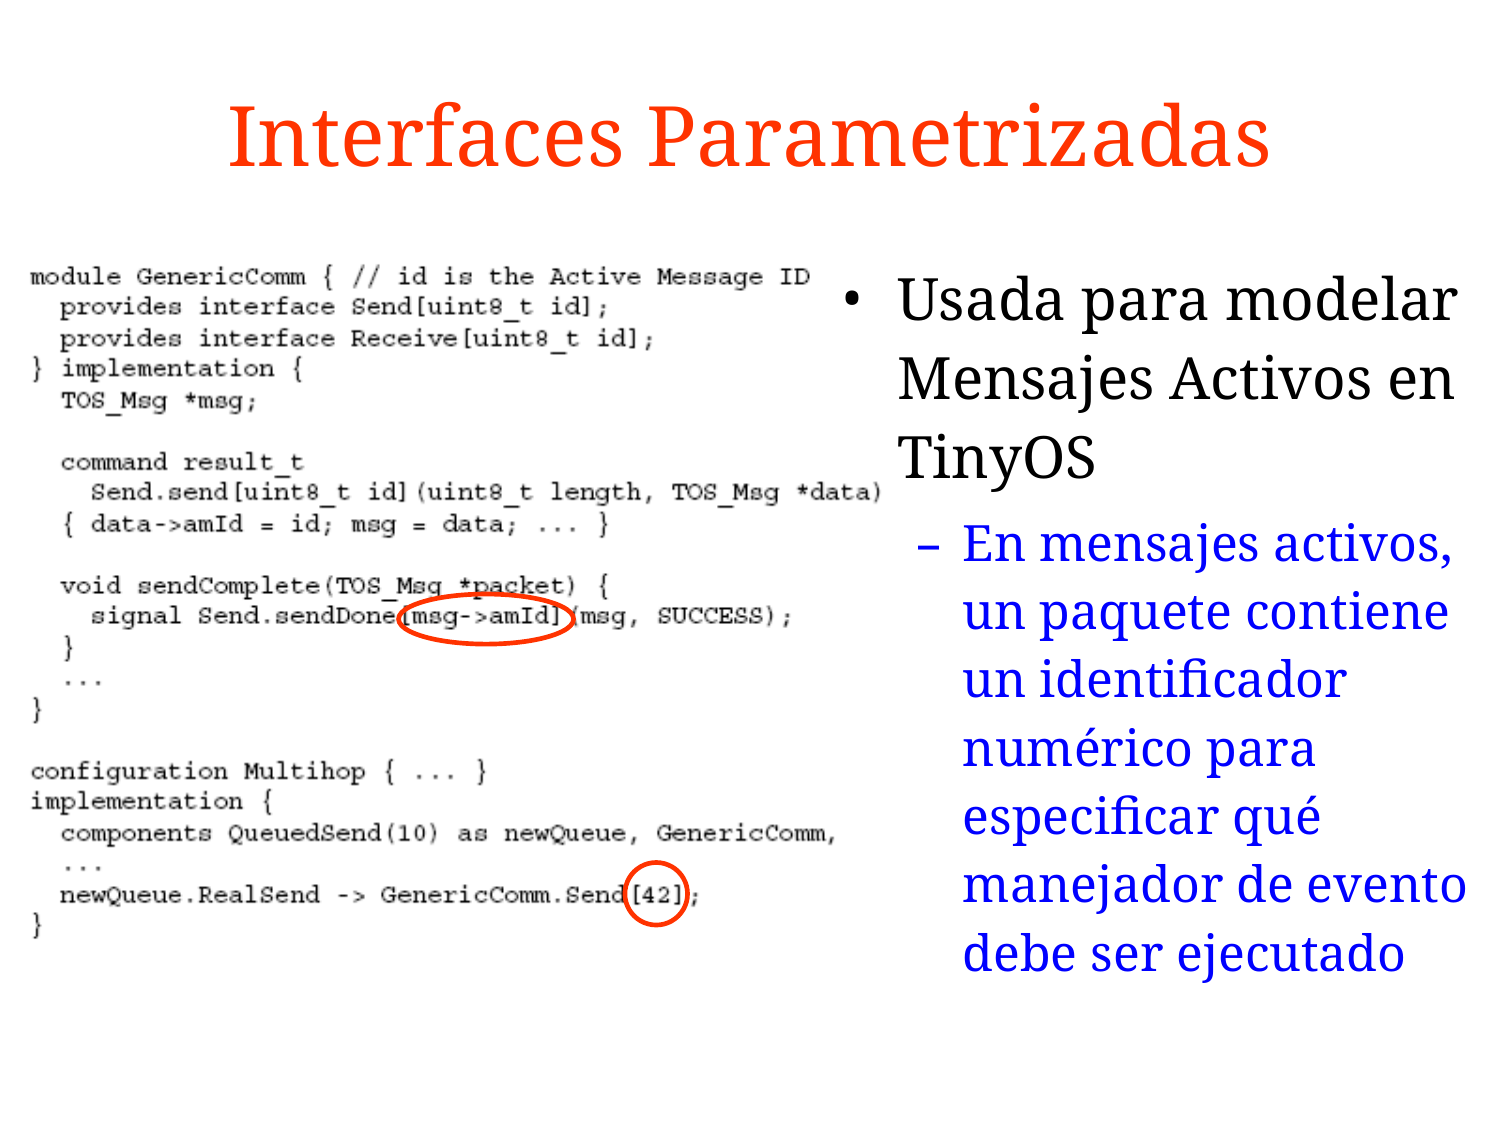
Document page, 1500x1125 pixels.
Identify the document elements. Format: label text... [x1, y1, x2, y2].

title Interfaces Parametrizadas [75, 45, 1426, 233]
picture [12, 237, 913, 964]
list Usada para modelar Mensajes Activos en TinyOS En mensajes activos, un paquete contiene un identificador numérico para especificar qué manejador de evento debe ser ejecutado [826, 249, 1488, 1005]
